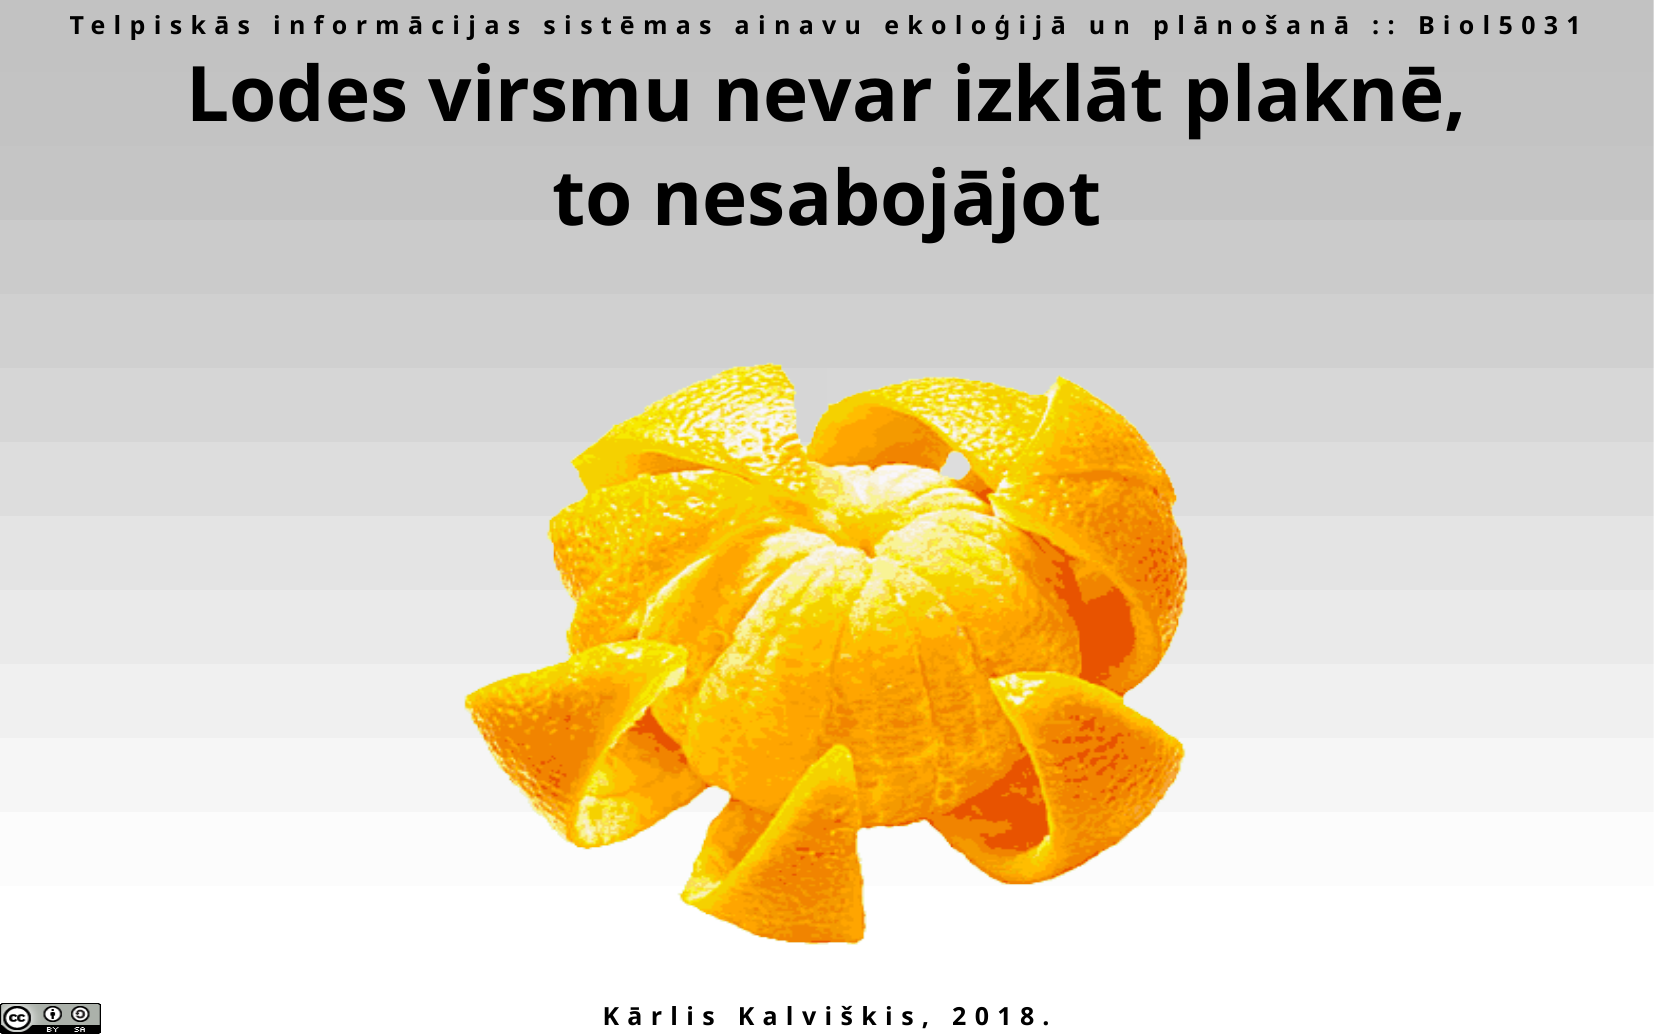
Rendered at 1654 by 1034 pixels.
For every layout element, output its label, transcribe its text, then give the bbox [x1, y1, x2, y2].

title Lodes virsmu nevar izklāt plaknē, to nesabojājot [29, 41, 1625, 247]
picture [0, 0, 1654, 1034]
